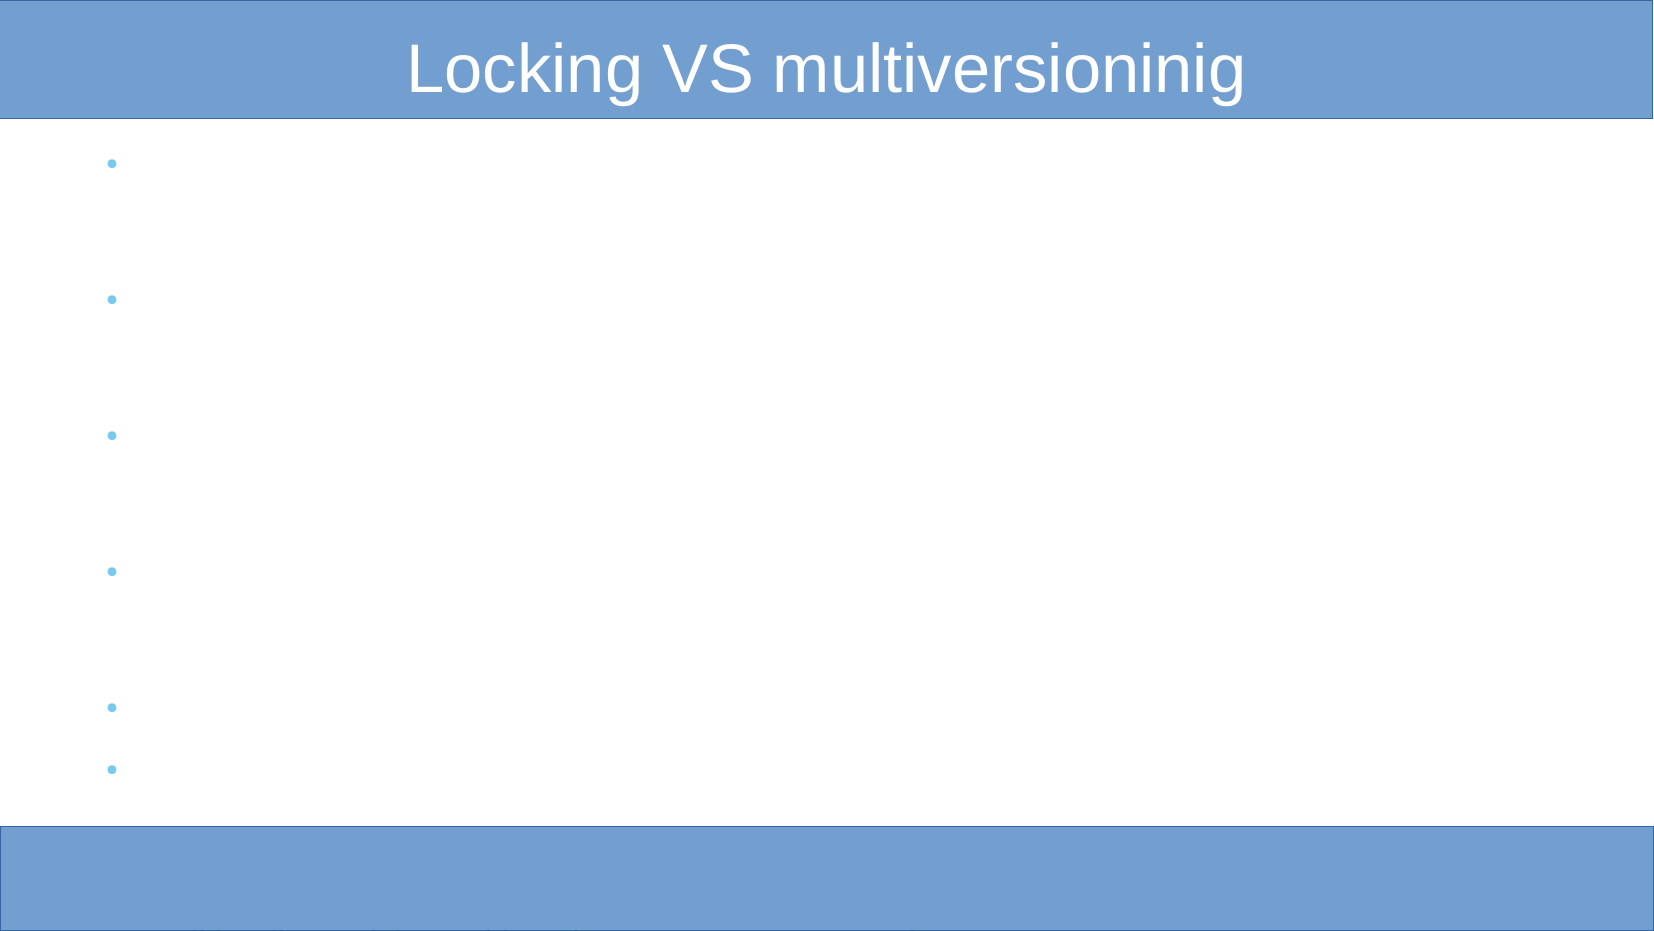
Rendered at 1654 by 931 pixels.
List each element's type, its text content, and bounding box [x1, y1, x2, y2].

list L: Many databases rely upon locking to provide ACID capabilities. Locking means that the transaction marks the data that it accesses so that the DBMS knows not to allow other transactions to modify it until the first transaction succeeds or fails. L: The lock must always be acquired before processing data, including data that is read but not modified. For example, if user A is running a transaction that has to read a row of data that user B wants to modify, user B must wait until user A's transaction completes. M: Multiversion concurrency control (MCC or MVCC), is a non-locking concurrency control method commonly used by database management systems to provide concurrent access to the database M: MVCC provides point-in-time consistent views. Read transactions under MVCC typically use a timestamp or transaction ID to determine what state of the DB to read, and read these versions of the data. M: The simple aproach: Copy on write, maintain TS or sequential ID versions. Remeber GIT? Wikipedia areticle: Multiversion concurrency control [88, 146, 1571, 916]
title Locking VS multiversioninig [59, 29, 1595, 108]
